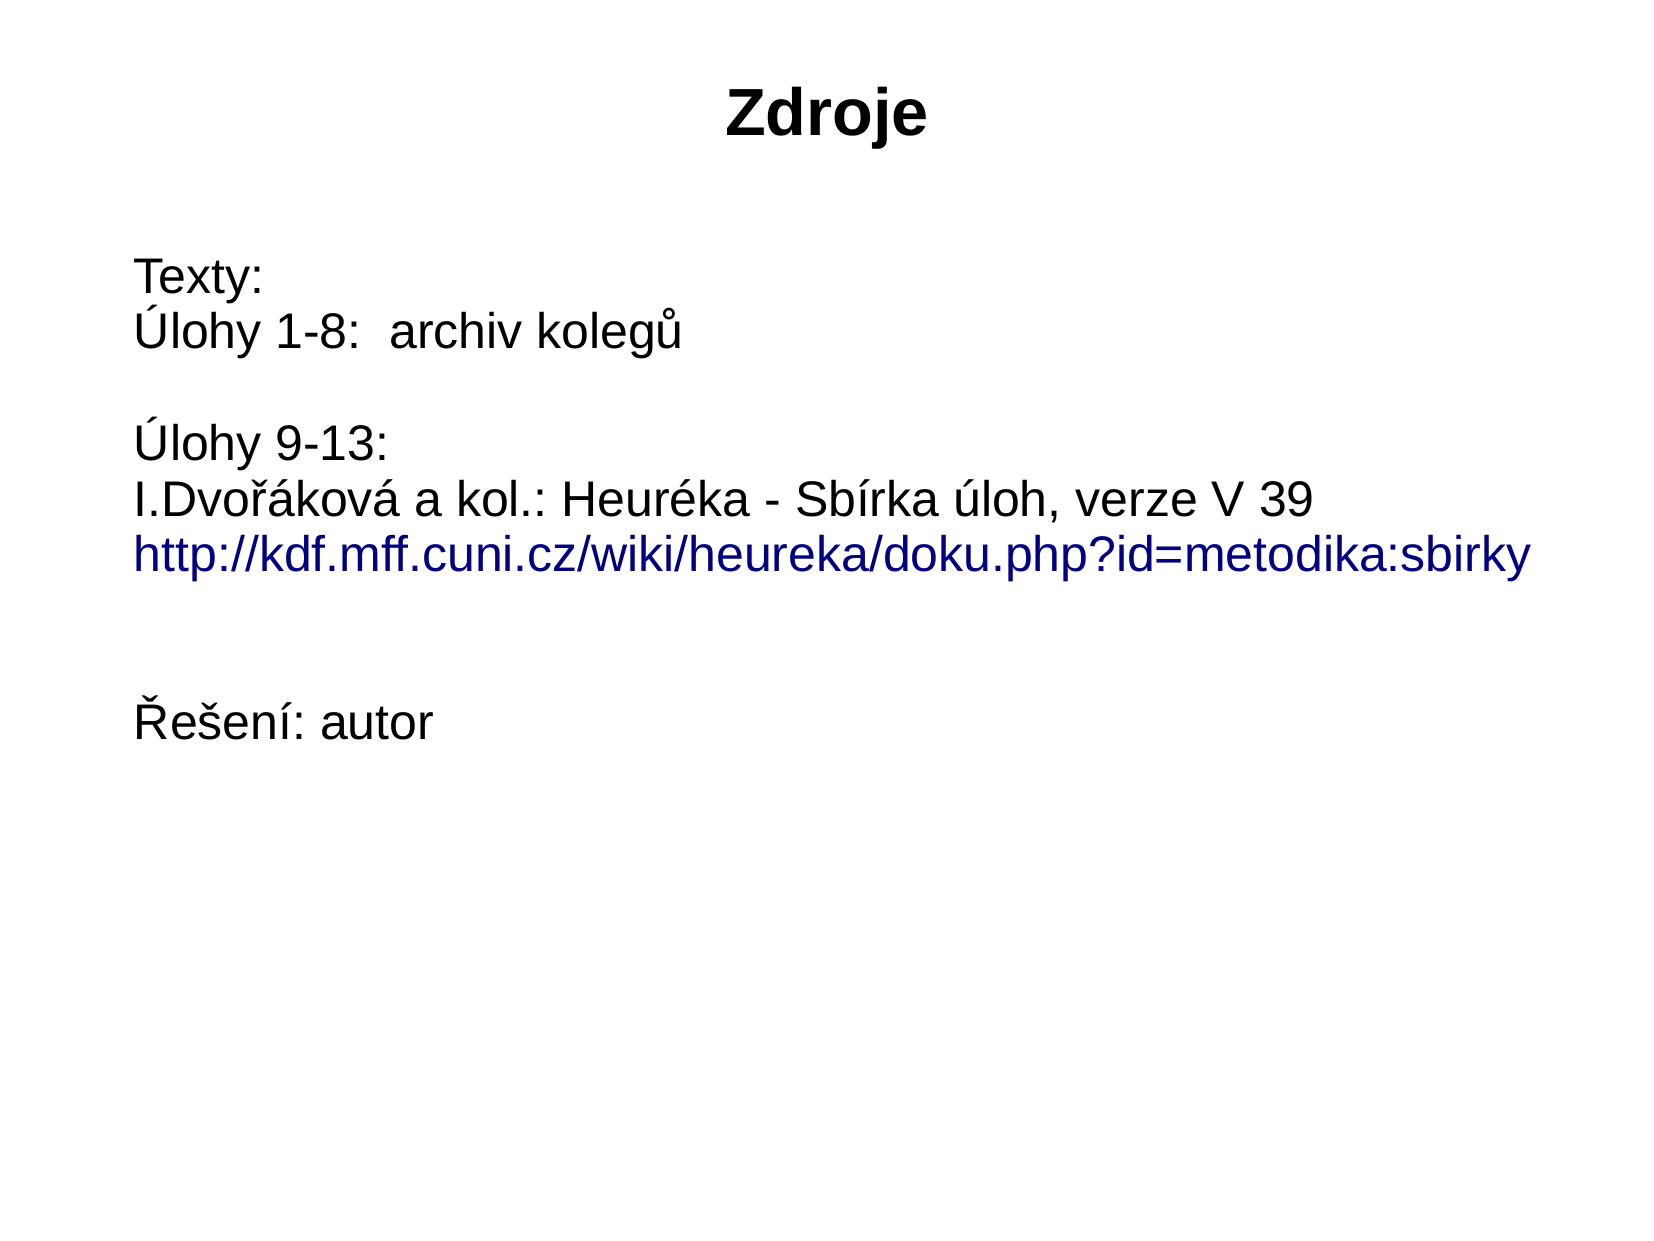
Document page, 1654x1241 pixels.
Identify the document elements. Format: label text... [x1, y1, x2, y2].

title Zdroje [82, 46, 1571, 178]
text_box Texty: Úlohy 1-8: archiv kolegů Úlohy 9-13: I.Dvořáková a kol.: Heuréka - Sbírka úloh, verze V 39 http://kdf.mff.cuni.cz/wiki/heureka/doku.php?id=metodika:sbirky Řešení: autor [119, 184, 1548, 869]
